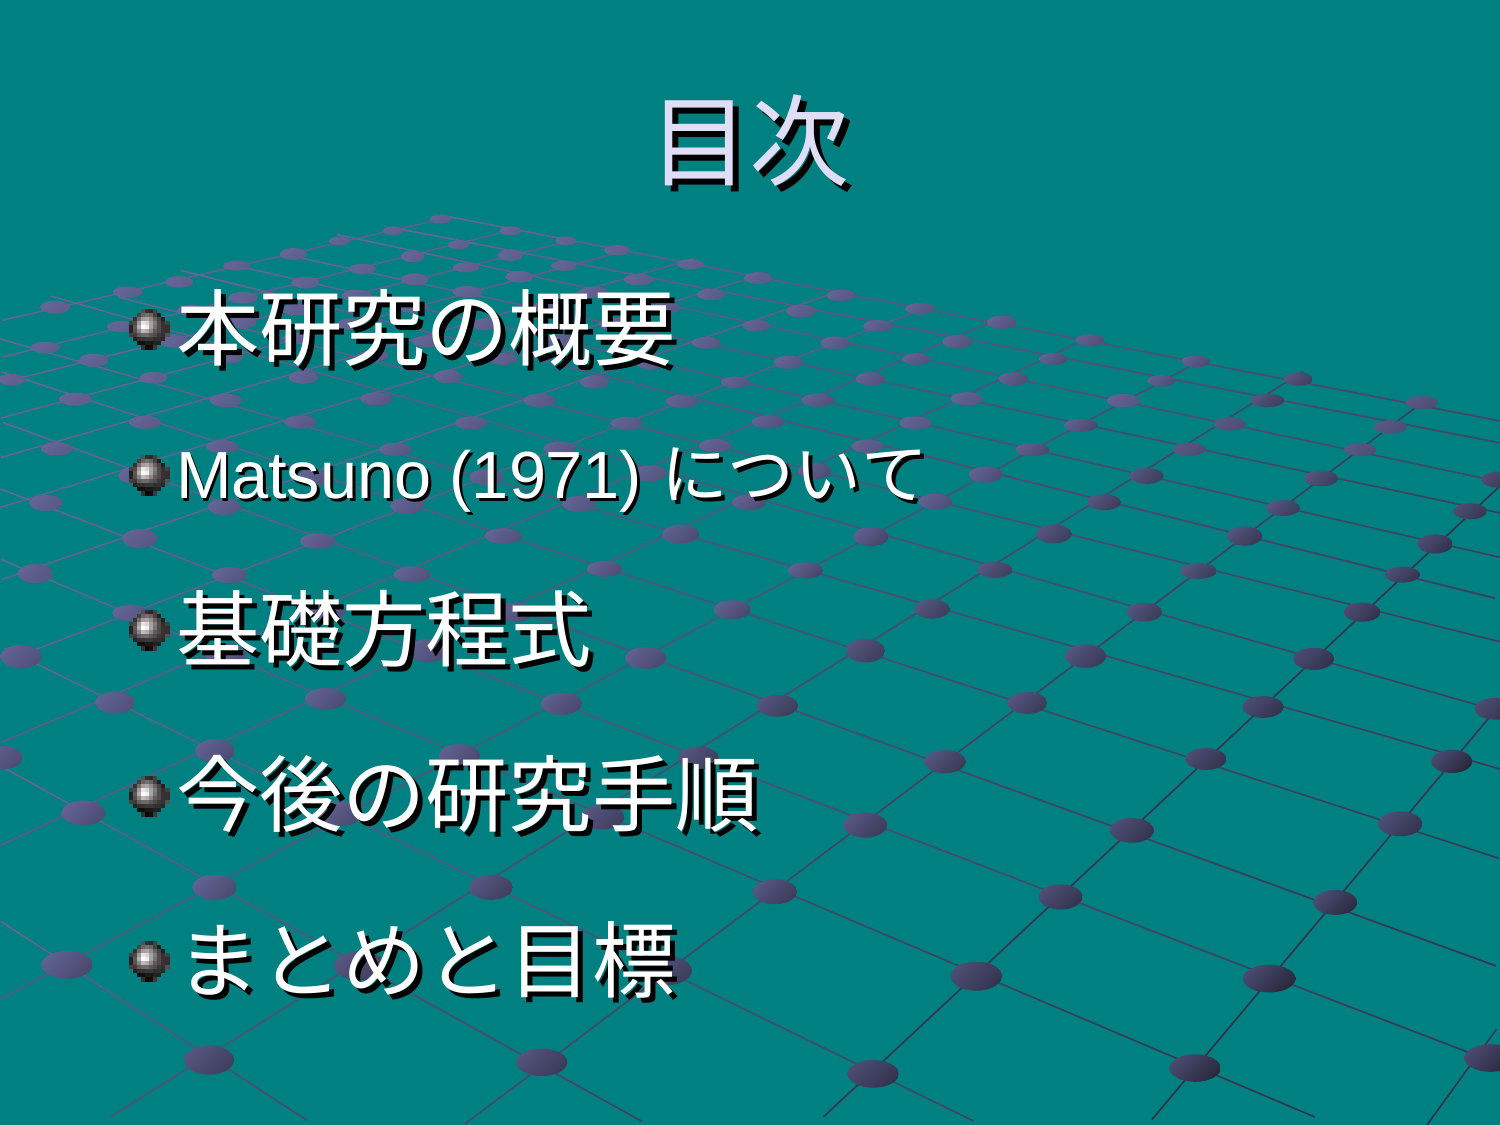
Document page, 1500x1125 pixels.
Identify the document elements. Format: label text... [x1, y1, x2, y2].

text_box 本研究の概要 Matsuno (1971) について 基礎方程式 今後の研究手順 まとめと目標 [106, 218, 1409, 1016]
title 目次 [75, 13, 1424, 265]
